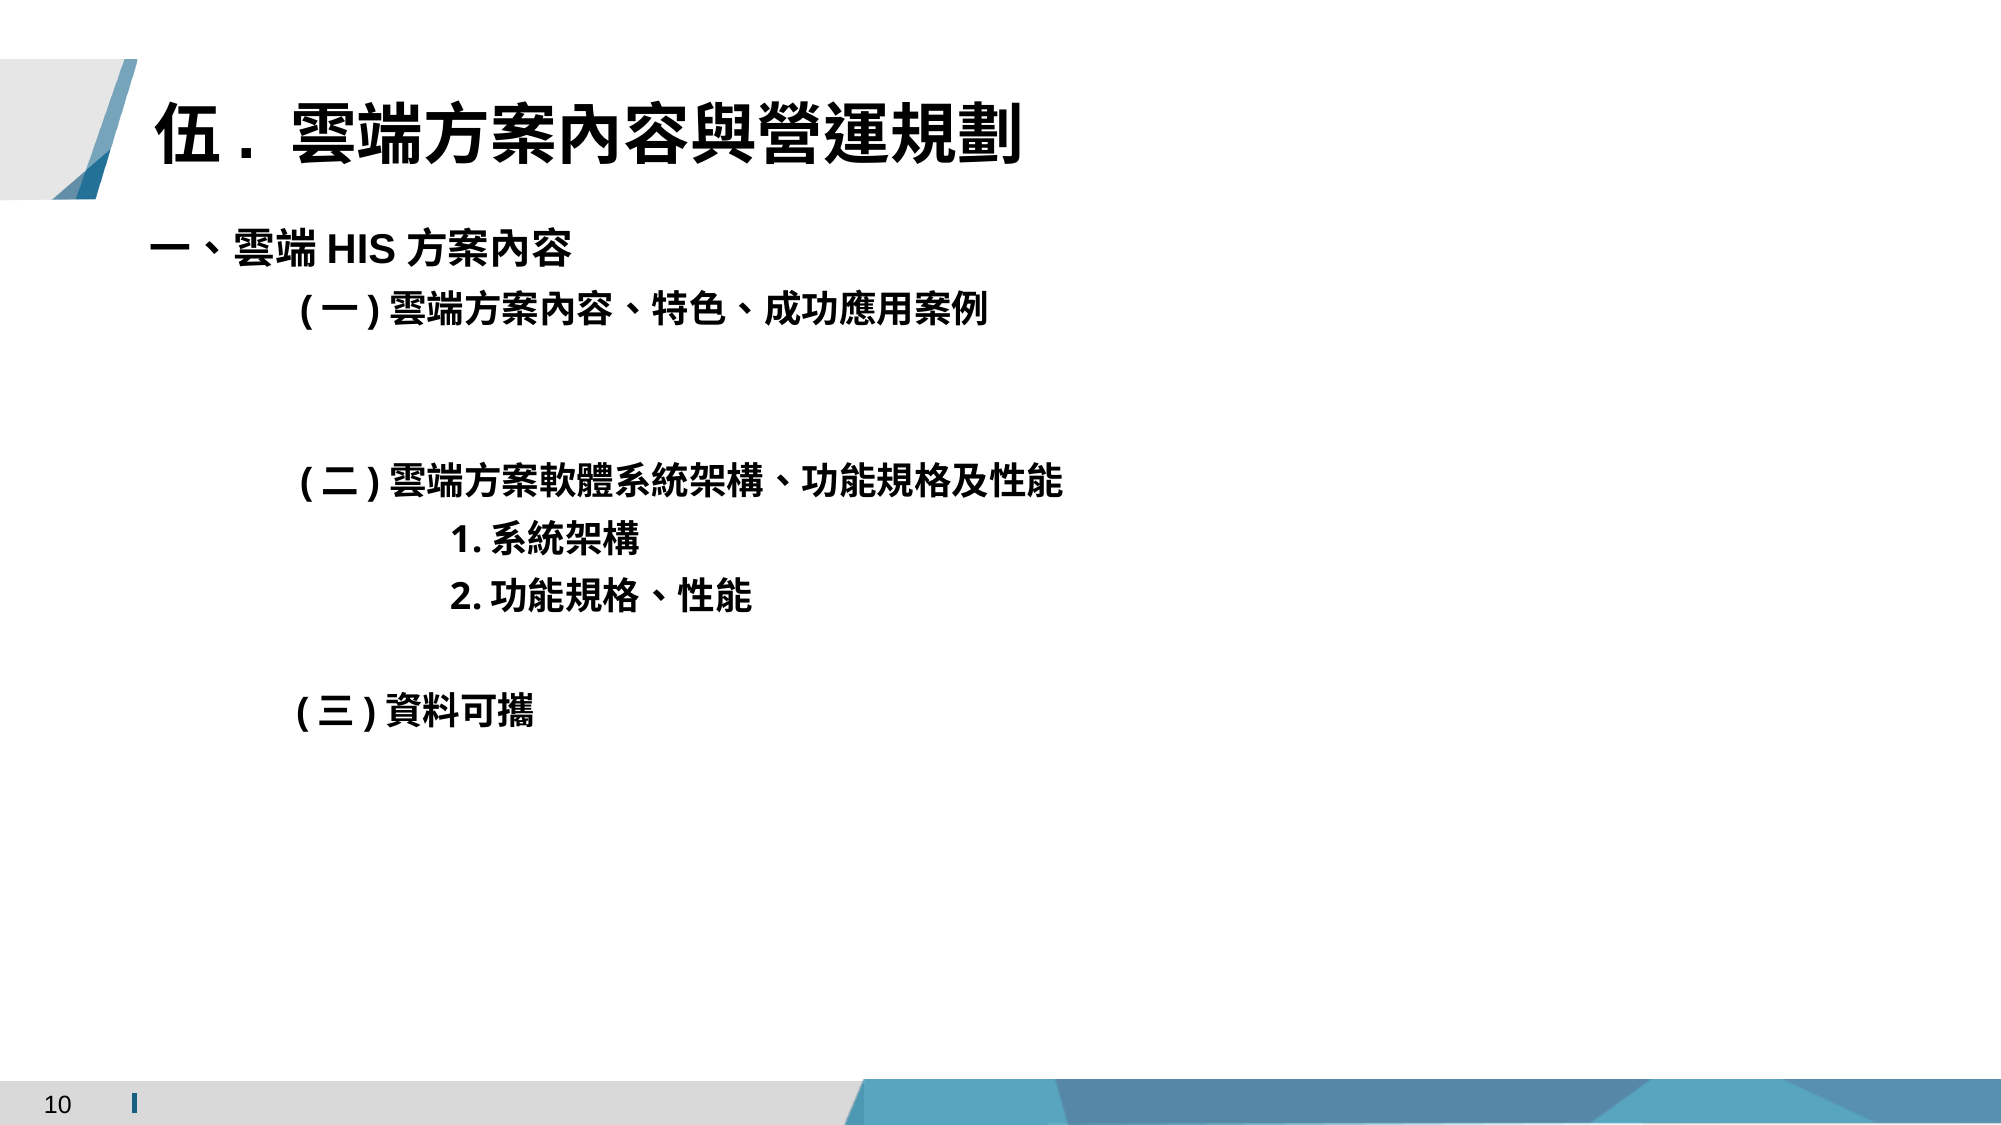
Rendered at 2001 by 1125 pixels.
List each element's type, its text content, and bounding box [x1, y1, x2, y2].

text_box 一、雲端HIS方案內容 (一)雲端方案內容、特色、成功應用案例 (二)雲端方案軟體系統架構、功能規格及性能 系統架構 功能規格、性能 (三)資料可攜 [134, 214, 1866, 818]
text_box [28, 1073, 106, 1125]
text_box 伍. 雲端方案內容與營運規劃 [139, 93, 1915, 171]
